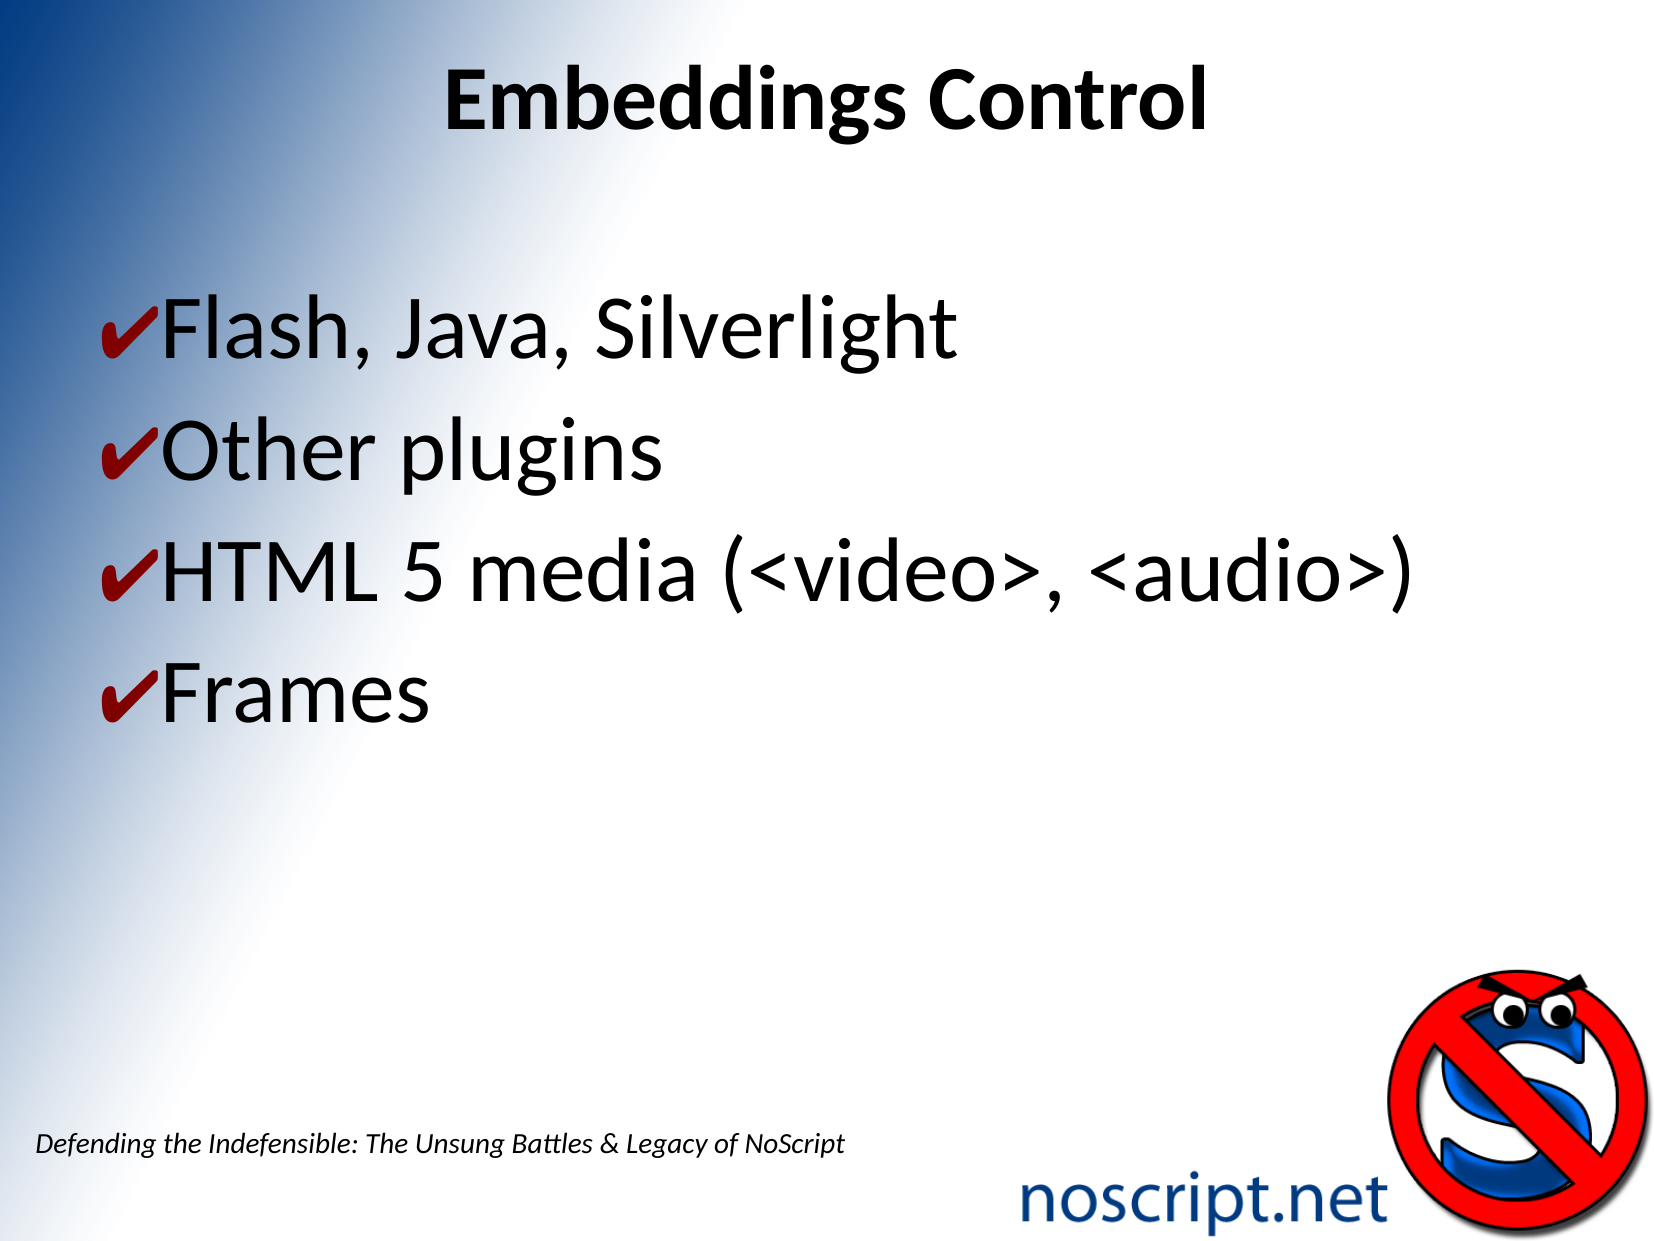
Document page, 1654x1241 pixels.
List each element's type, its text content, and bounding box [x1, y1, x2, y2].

title Embeddings Control [82, 40, 1571, 265]
picture [0, 0, 1654, 1241]
list Flash, Java, Silverlight Other plugins HTML 5 media (<video>, <audio>) Frames [82, 290, 1571, 1010]
